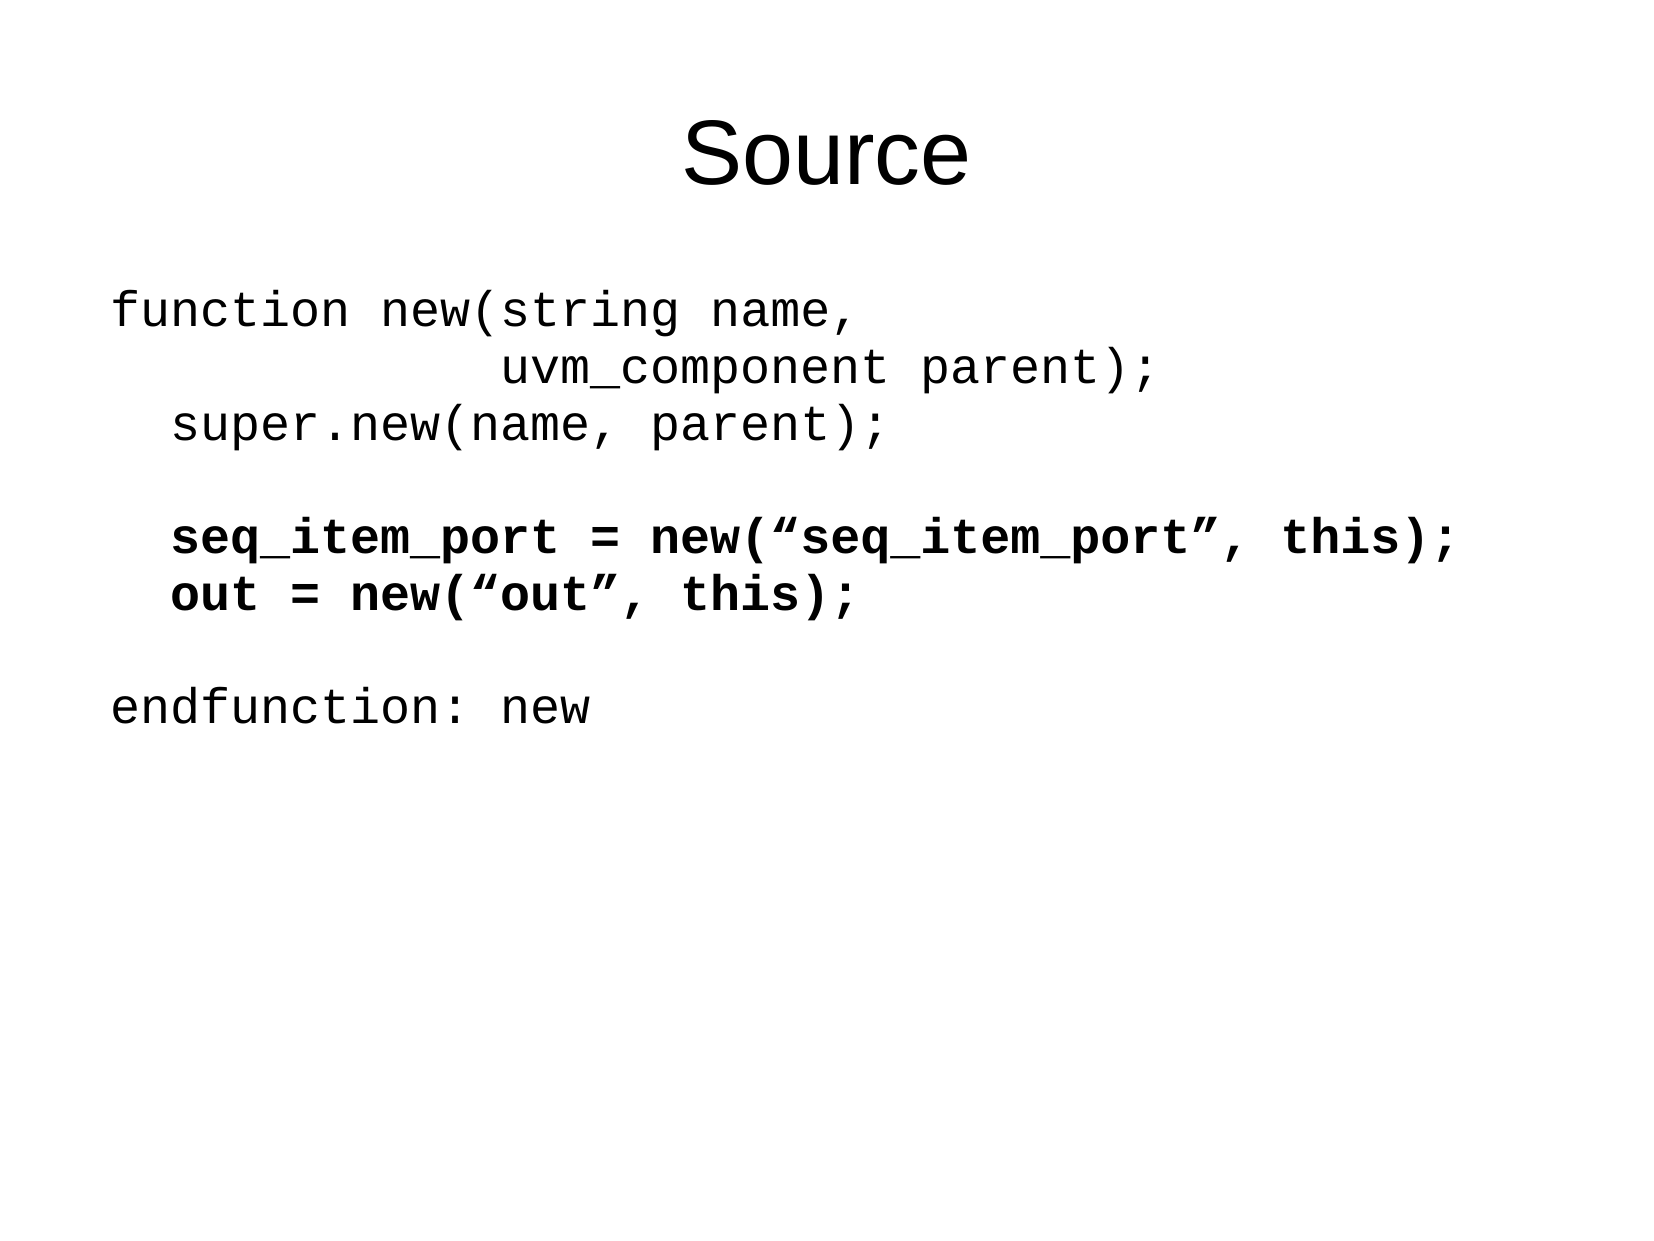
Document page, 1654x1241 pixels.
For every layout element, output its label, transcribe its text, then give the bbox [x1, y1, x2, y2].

list function new(string name, uvm_component parent); super.new(name, parent); seq_item_port = new(“seq_item_port”, this); out = new(“out”, this); endfunction: new [110, 285, 1461, 1156]
title Source [82, 49, 1571, 257]
